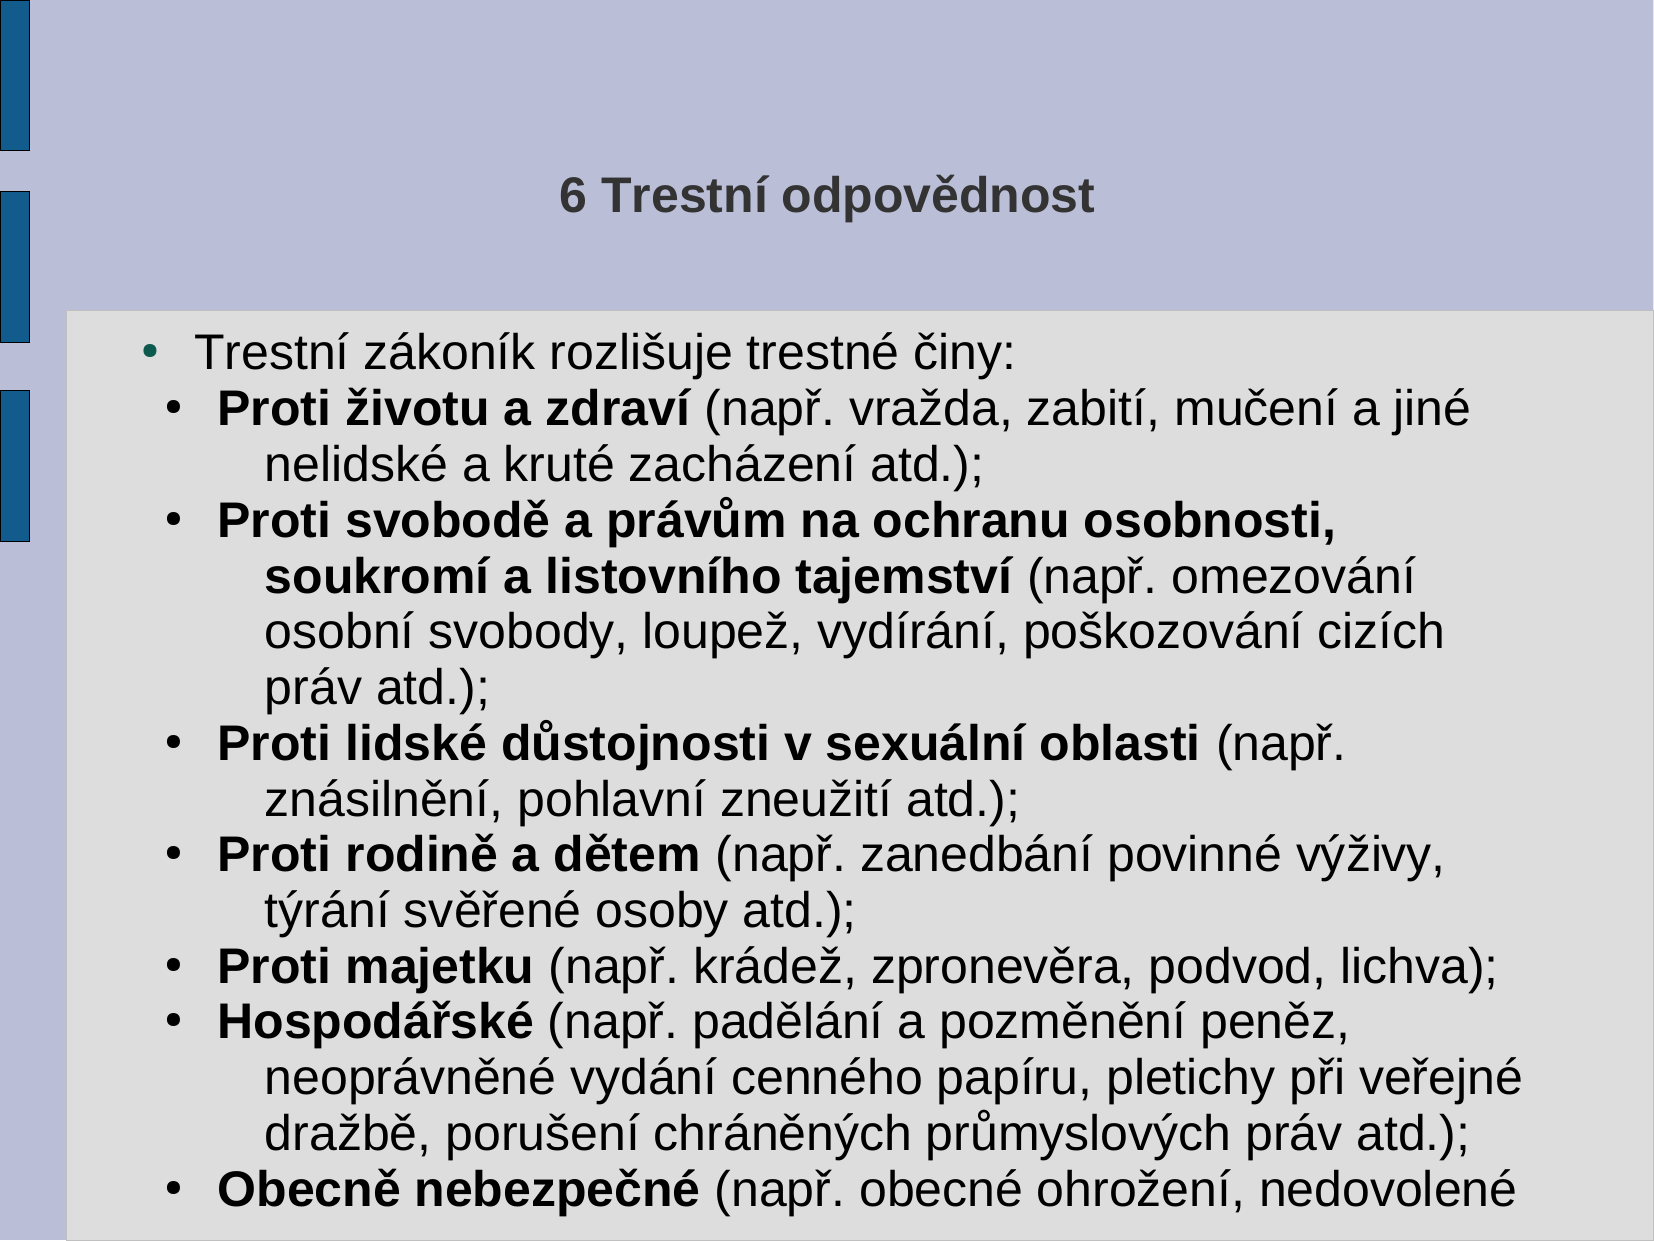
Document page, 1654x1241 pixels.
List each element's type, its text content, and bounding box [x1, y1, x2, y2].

title 6 Trestní odpovědnost [121, 91, 1534, 299]
list Trestní zákoník rozlišuje trestné činy: Proti životu a zdraví (např. vražda, zabití, mučení a jiné nelidské a kruté zacházení atd.); Proti svobodě a právům na ochranu osobnosti, soukromí a listovního tajemství (např. omezování osobní svobody, loupež, vydírání, poškozování cizích práv atd.); Proti lidské důstojnosti v sexuální oblasti (např. znásilnění, pohlavní zneužití atd.); Proti rodině a dětem (např. zanedbání povinné výživy, týrání svěřené osoby atd.); Proti majetku (např. krádež, zpronevěra, podvod, lichva); Hospodářské (např. padělání a pozměnění peněz, neoprávněné vydání cenného papíru, pletichy při veřejné dražbě, porušení chráněných průmyslových práv atd.); Obecně nebezpečné (např. obecné ohrožení, nedovolené [123, 324, 1536, 1229]
